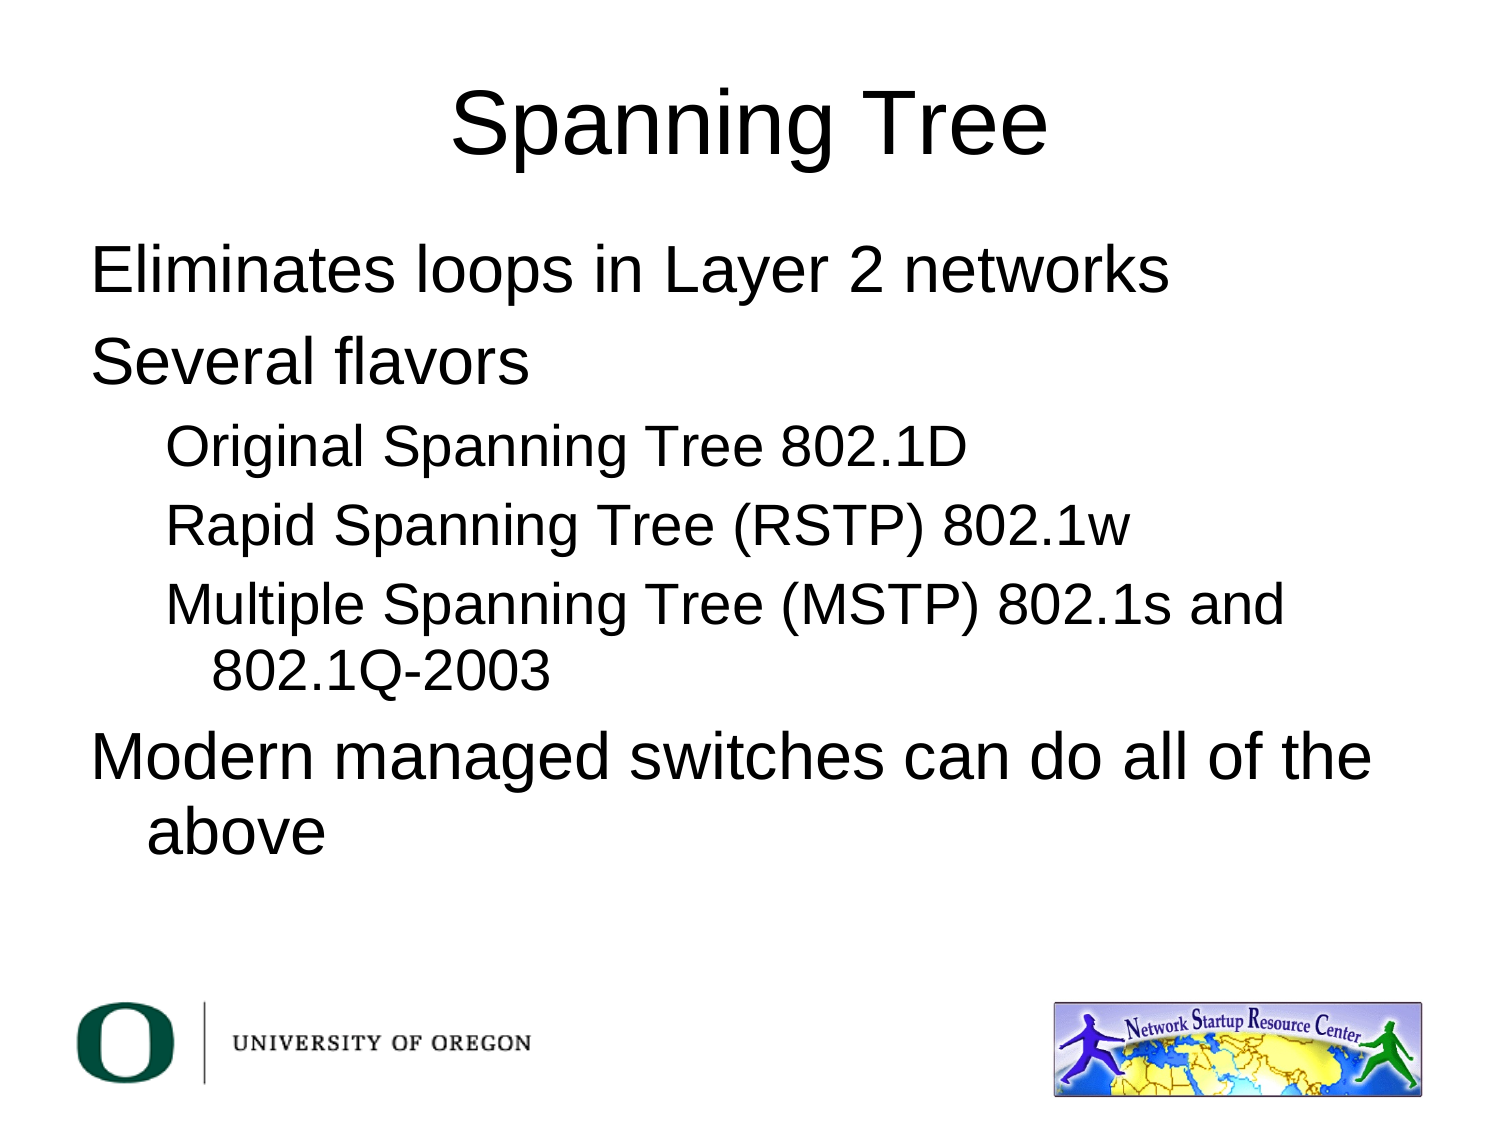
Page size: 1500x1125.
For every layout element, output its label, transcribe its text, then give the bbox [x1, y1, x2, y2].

picture [62, 998, 546, 1088]
title Spanning Tree [75, 45, 1426, 201]
list Eliminates loops in Layer 2 networks Several flavors Original Spanning Tree 802.1D Rapid Spanning Tree (RSTP) 802.1w Multiple Spanning Tree (MSTP) 802.1s and 802.1Q-2003 Modern managed switches can do all of the above [75, 224, 1413, 963]
picture [1050, 999, 1426, 1100]
